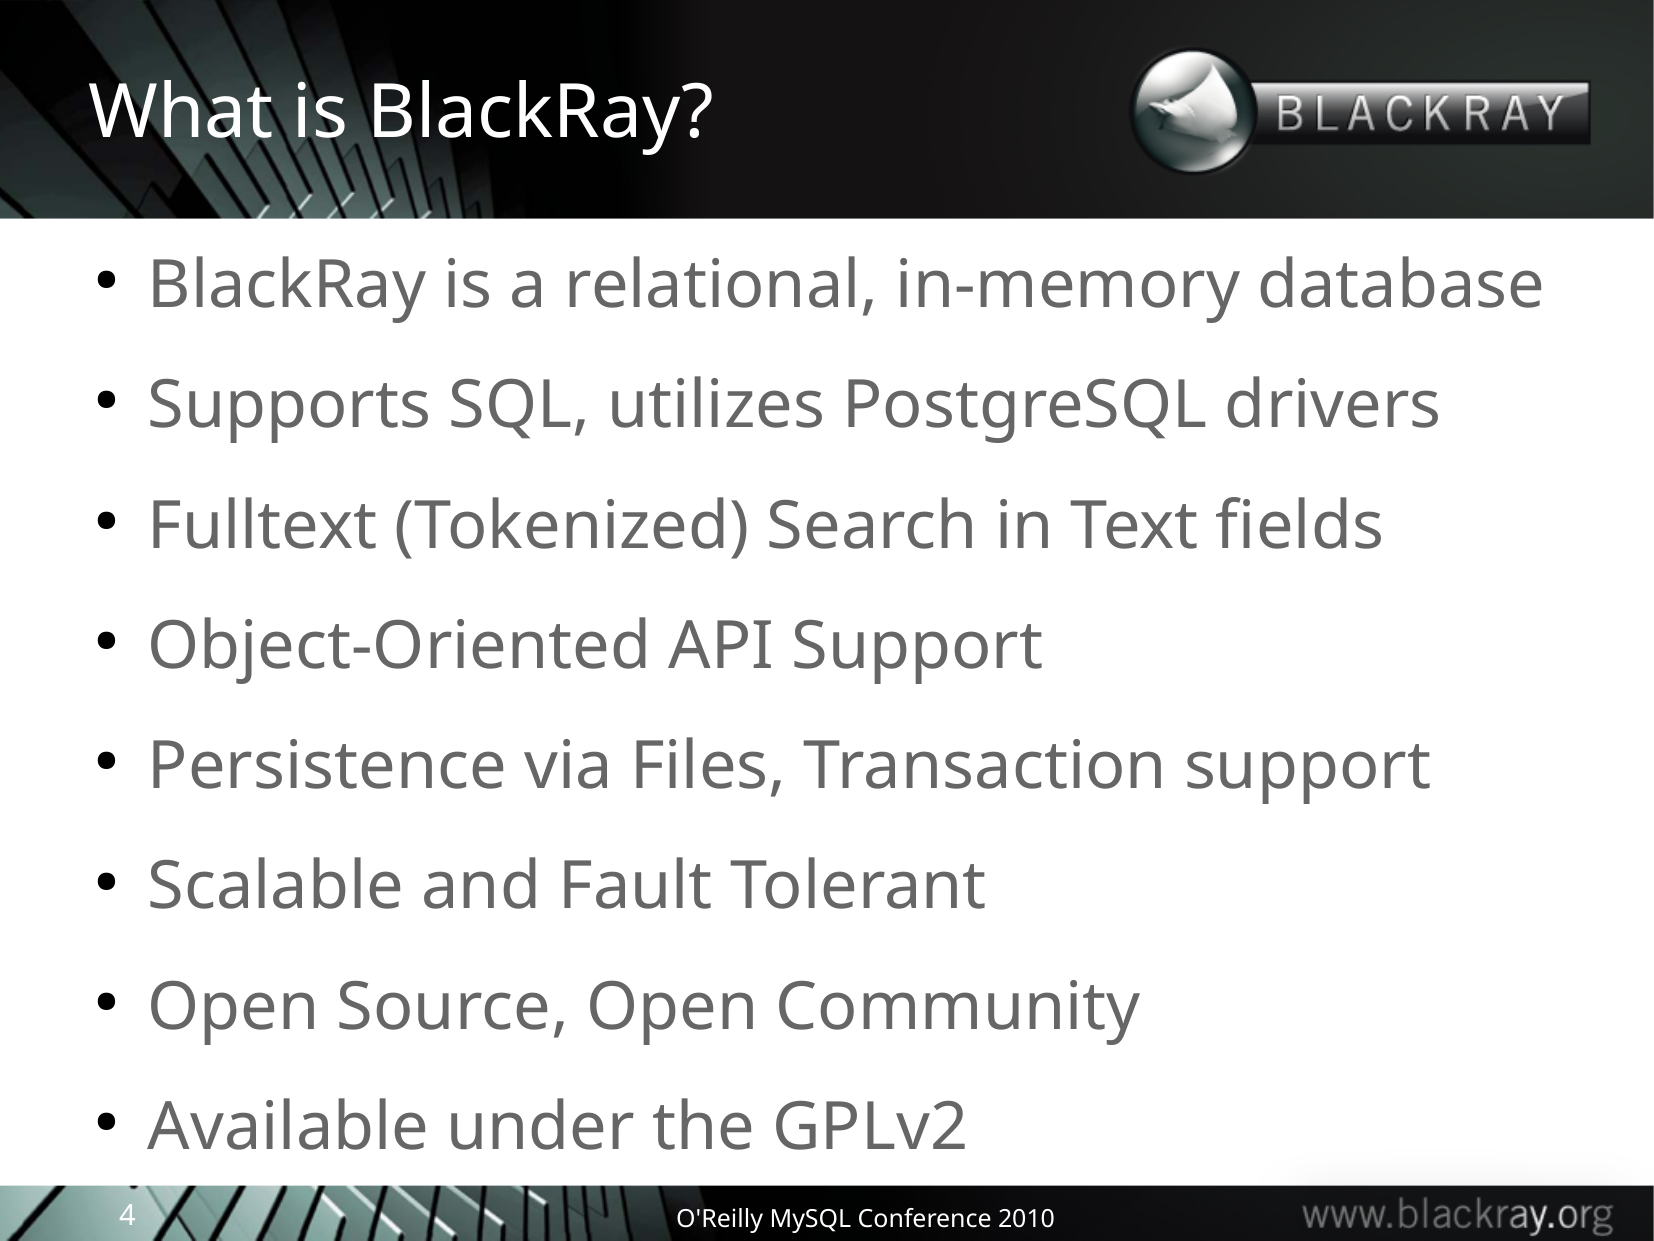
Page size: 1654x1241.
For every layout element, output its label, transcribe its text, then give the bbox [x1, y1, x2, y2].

title What is BlackRay? [88, 38, 1577, 178]
picture [0, 0, 1654, 1241]
list BlackRay is a relational, in-memory database Supports SQL, utilizes PostgreSQL drivers Fulltext (Tokenized) Search in Text fields Object-Oriented API Support Persistence via Files, Transaction support Scalable and Fault Tolerant Open Source, Open Community Available under the GPLv2 [76, 236, 1625, 1152]
